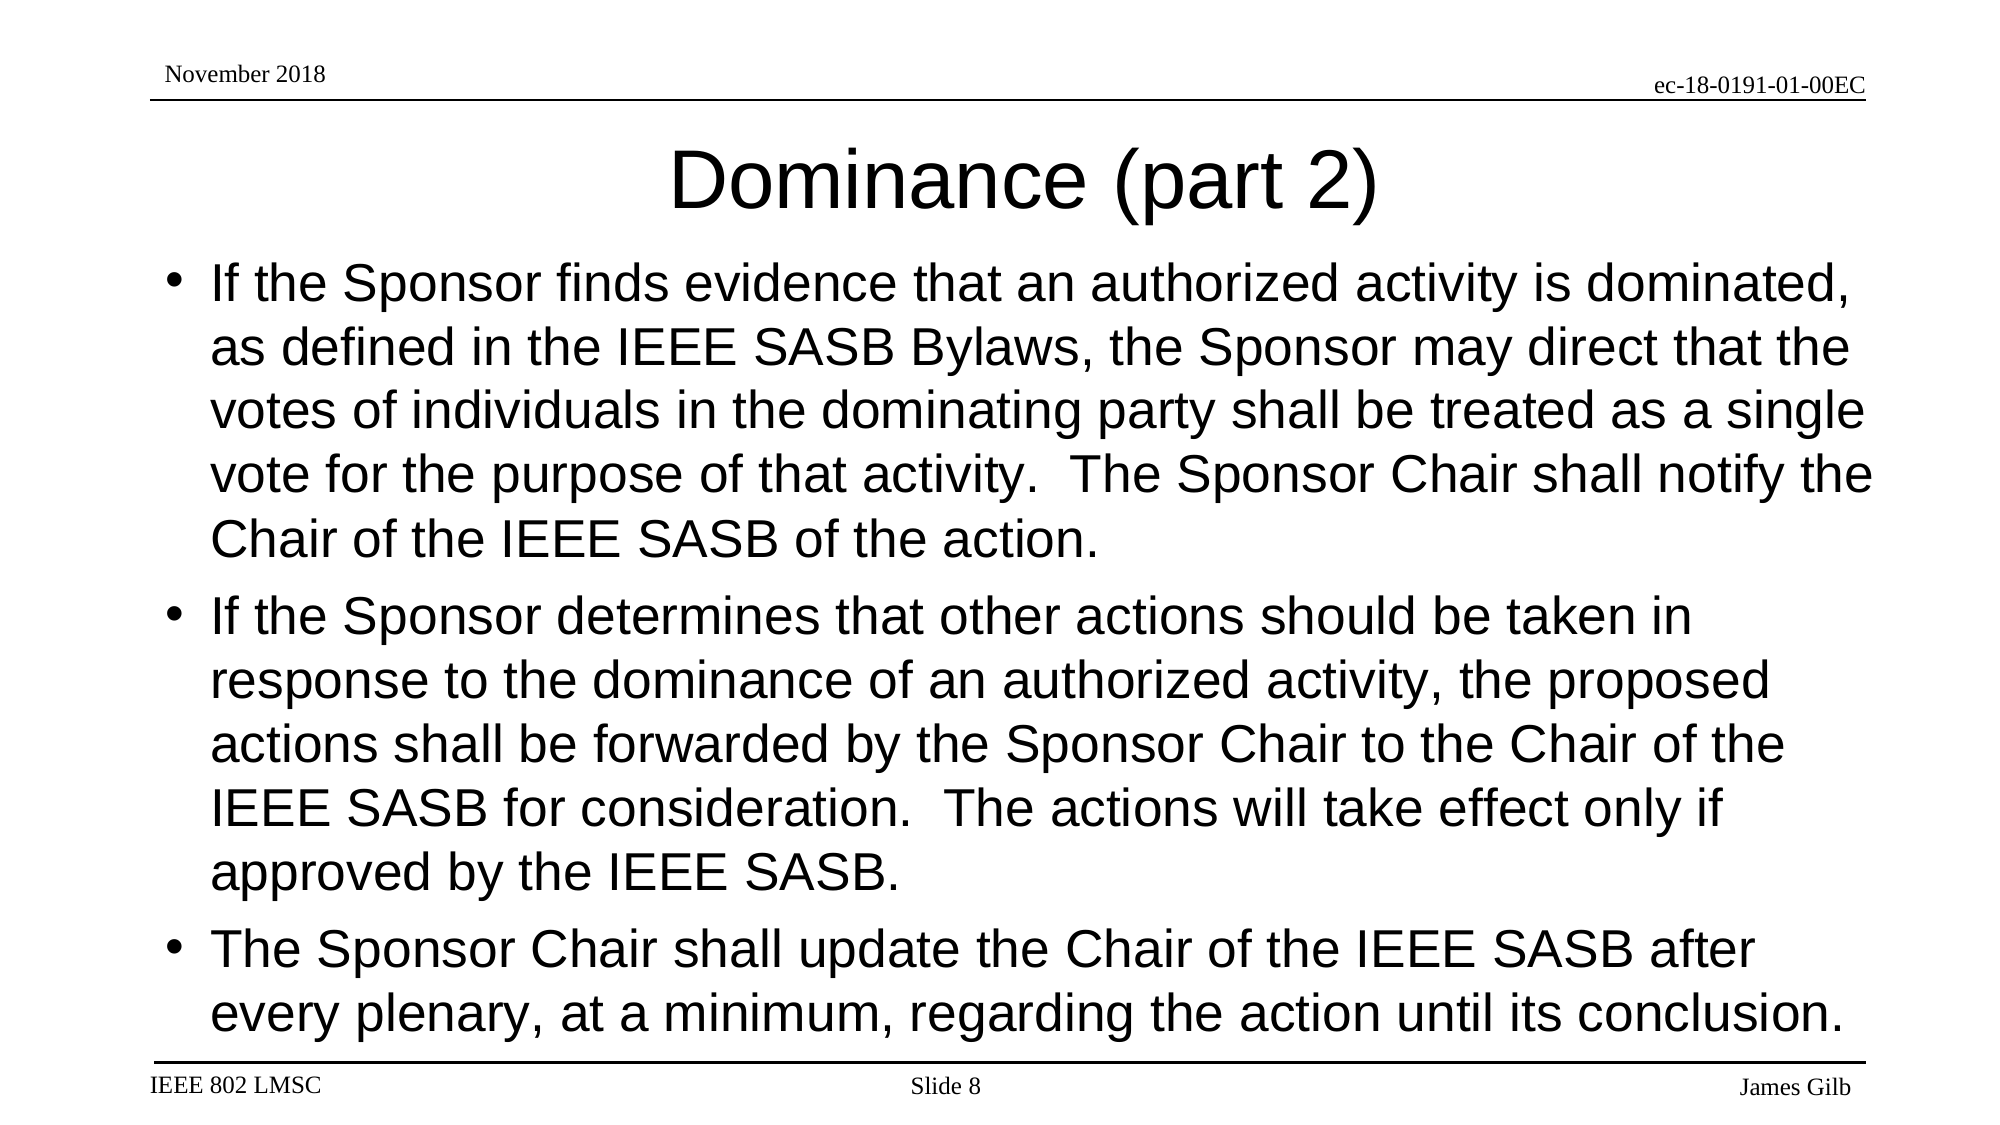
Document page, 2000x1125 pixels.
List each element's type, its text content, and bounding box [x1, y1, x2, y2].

list If the Sponsor finds evidence that an authorized activity is dominated, as defined in the IEEE SASB Bylaws, the Sponsor may direct that the votes of individuals in the dominating party shall be treated as a single vote for the purpose of that activity. The Sponsor Chair shall notify the Chair of the IEEE SASB of the action. If the Sponsor determines that other actions should be taken in response to the dominance of an authorized activity, the proposed actions shall be forwarded by the Sponsor Chair to the Chair of the IEEE SASB for consideration. The actions will take effect only if approved by the IEEE SASB. The Sponsor Chair shall update the Chair of the IEEE SASB after every plenary, at a minimum, regarding the action until its conclusion. [149, 239, 1900, 1051]
title Dominance (part 2) [149, 112, 1900, 238]
